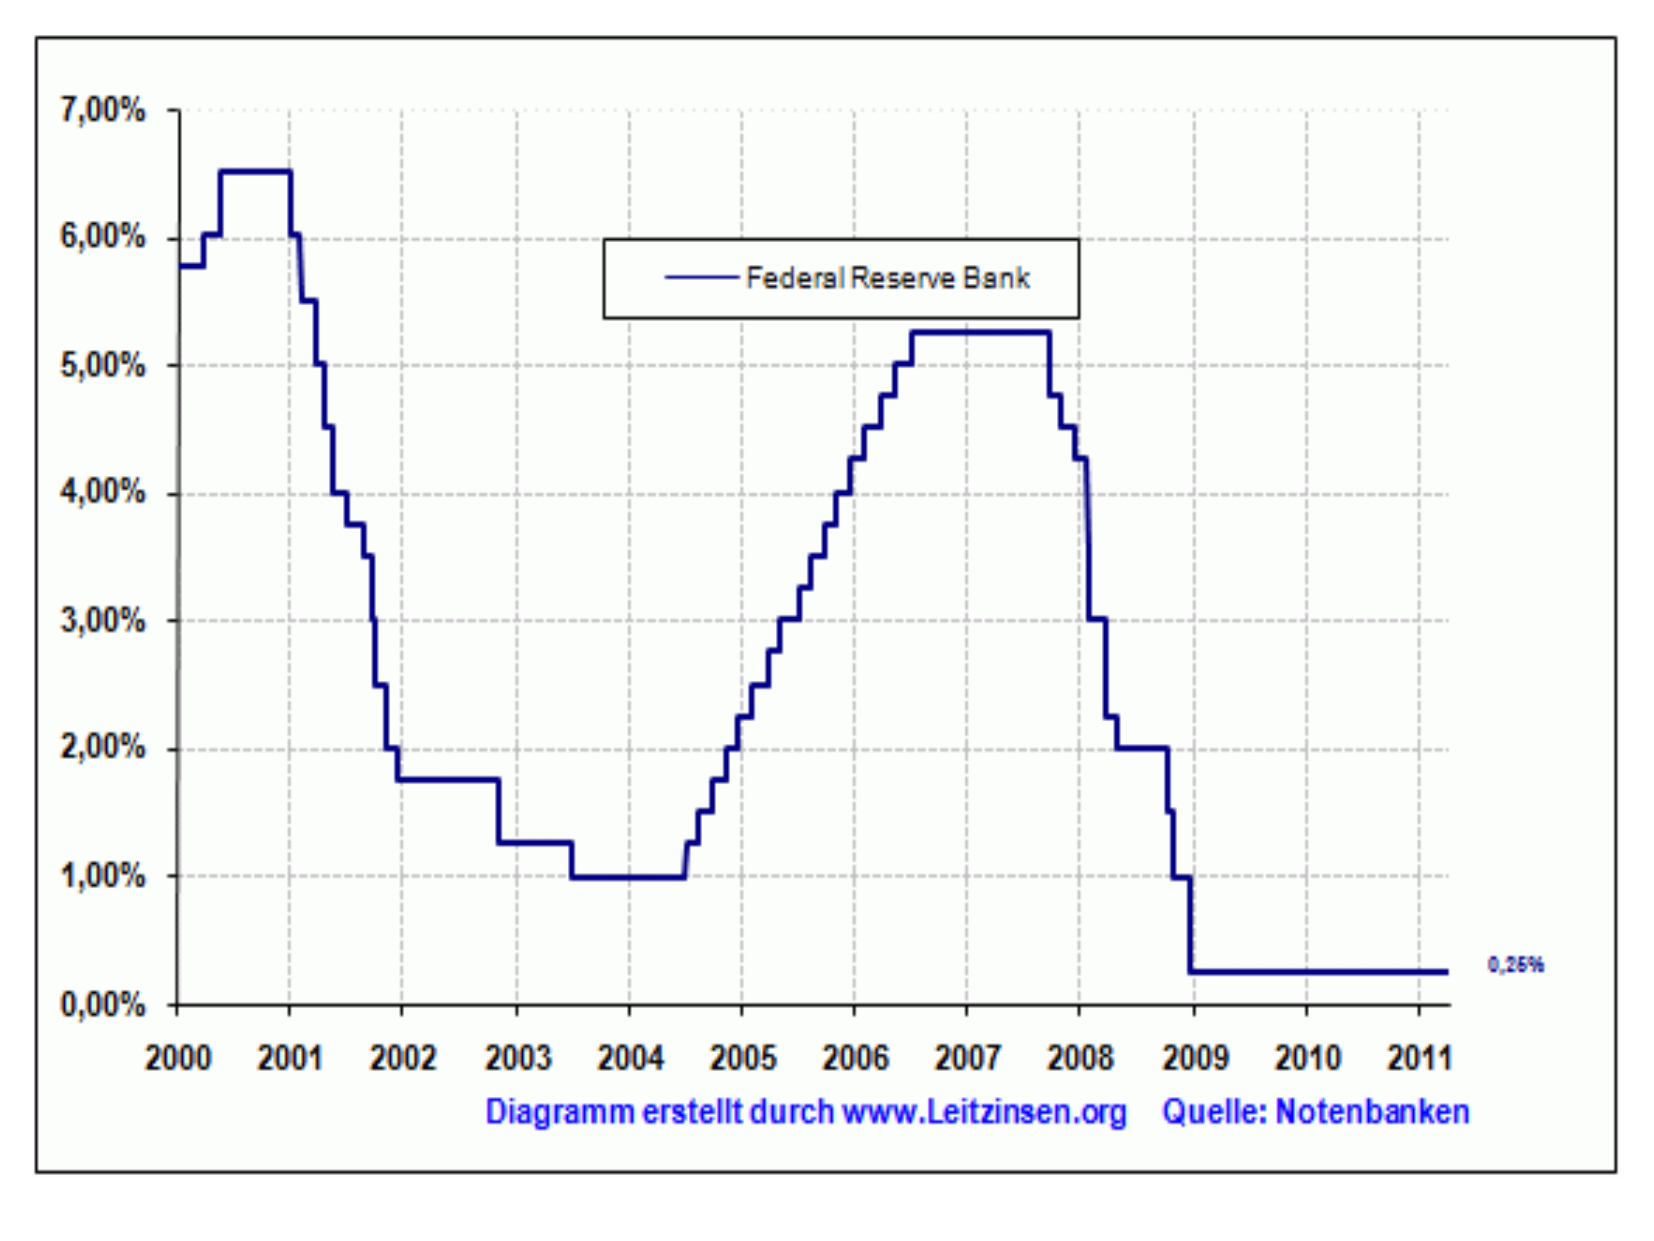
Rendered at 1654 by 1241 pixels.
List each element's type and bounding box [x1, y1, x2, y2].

picture [33, 34, 1621, 1178]
